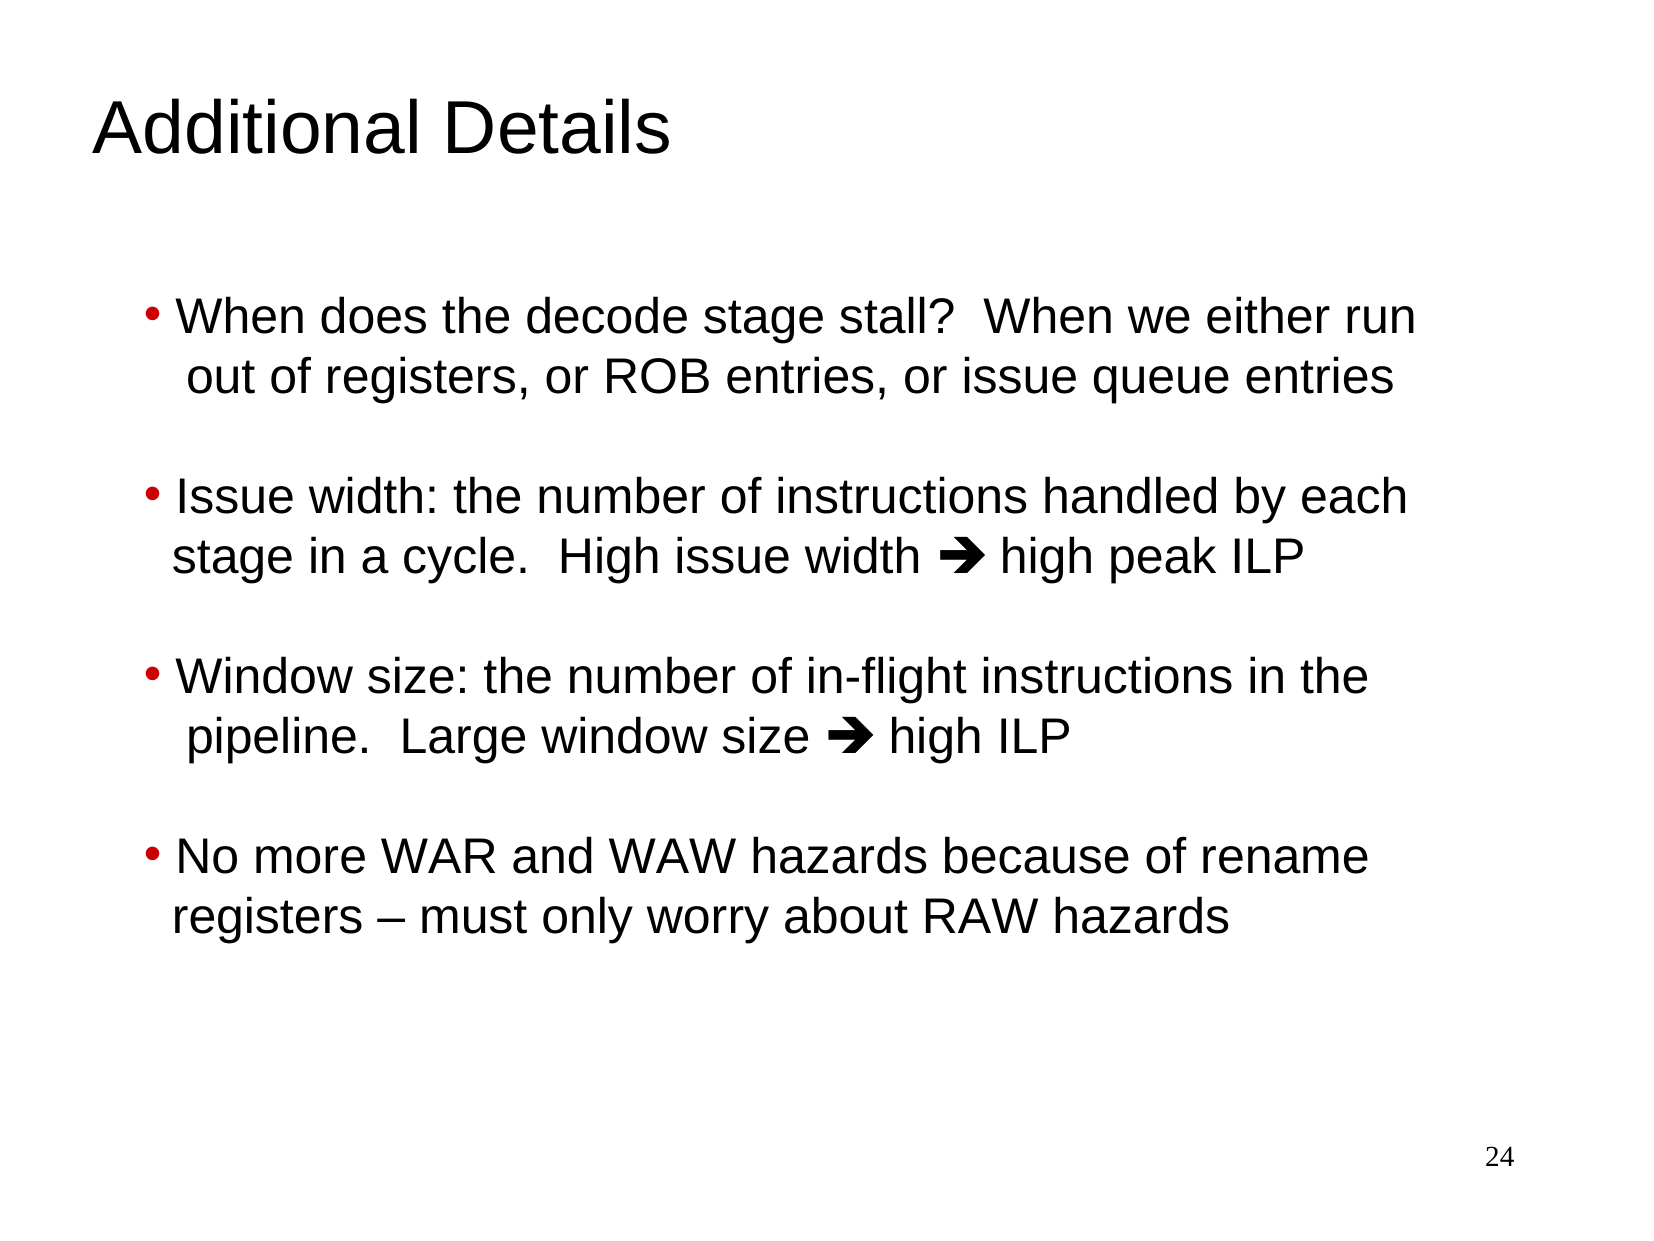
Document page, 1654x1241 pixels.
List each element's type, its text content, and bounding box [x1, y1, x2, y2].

text_box Additional Details [78, 71, 688, 177]
text_box When does the decode stage stall? When we either run out of registers, or ROB entries, or issue queue entries Issue width: the number of instructions handled by each stage in a cycle. High issue width  high peak ILP Window size: the number of in-flight instructions in the pipeline. Large window size  high ILP No more WAR and WAW hazards because of rename registers – must only worry about RAW hazards [129, 275, 1433, 1011]
text_box <number> [1184, 1129, 1530, 1213]
